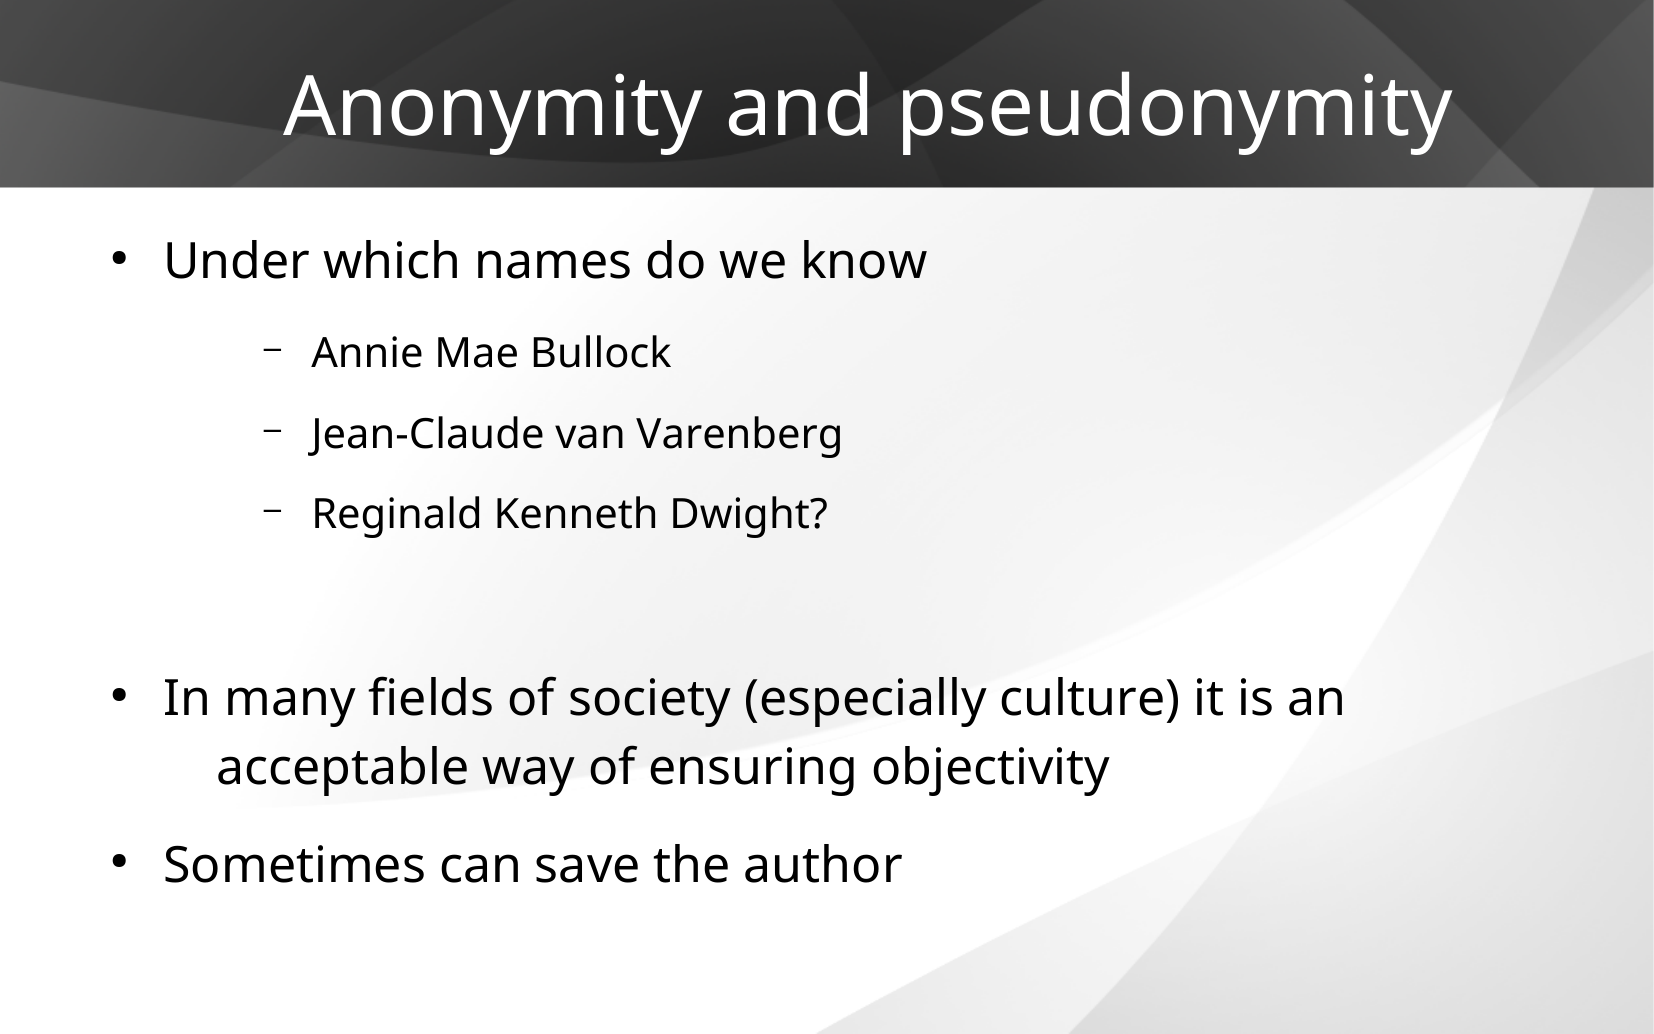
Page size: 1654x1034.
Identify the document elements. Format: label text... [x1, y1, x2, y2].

picture [0, 0, 1654, 1034]
list Under which names do we know Annie Mae Bullock Jean-Claude van Varenberg Reginald Kenneth Dwight? In many fields of society (especially culture) it is an acceptable way of ensuring objectivity Sometimes can save the author [75, 225, 1613, 1013]
title Anonymity and pseudonymity [124, 0, 1613, 208]
